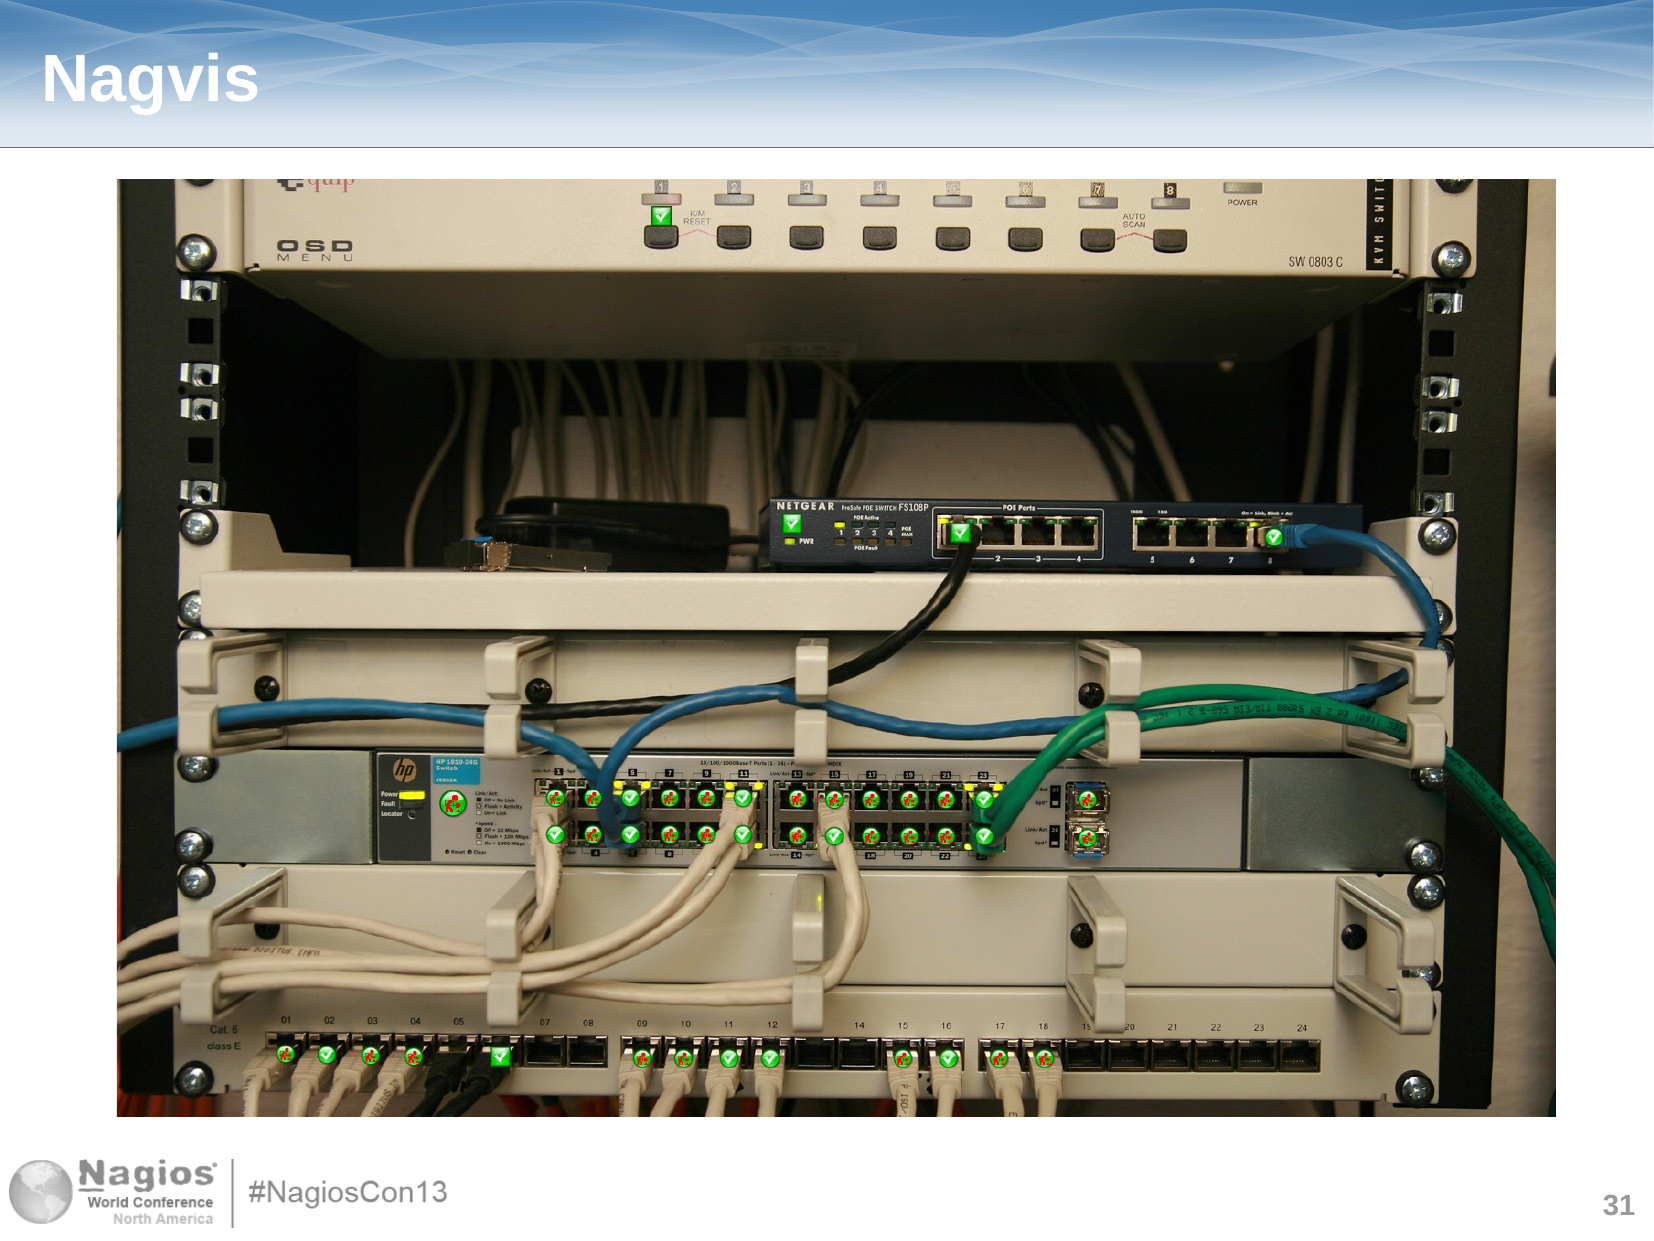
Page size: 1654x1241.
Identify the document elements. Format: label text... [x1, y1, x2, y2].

picture [9, 1159, 453, 1228]
title Nagvis [41, 29, 1248, 127]
picture [116, 179, 1560, 1121]
picture [0, 0, 1654, 147]
